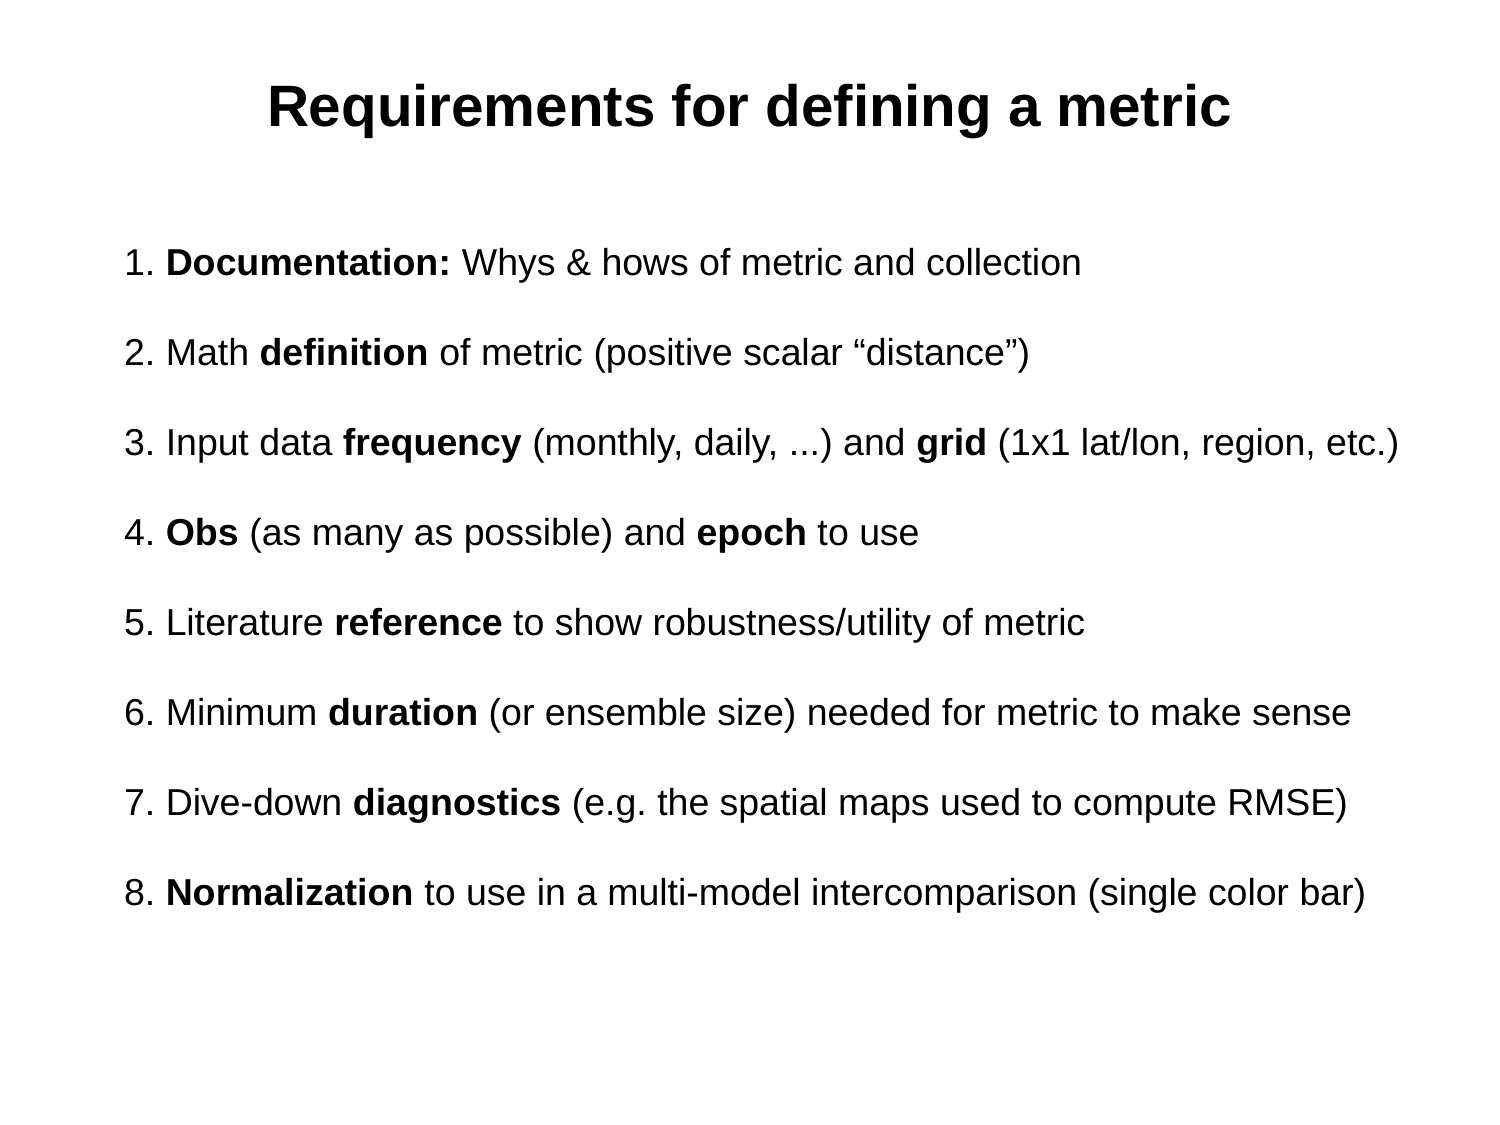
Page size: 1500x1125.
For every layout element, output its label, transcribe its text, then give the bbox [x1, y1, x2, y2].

text_box 1. Documentation: Whys & hows of metric and collection 2. Math definition of metric (positive scalar “distance”) 3. Input data frequency (monthly, daily, ...) and grid (1x1 lat/lon, region, etc.) 4. Obs (as many as possible) and epoch to use 5. Literature reference to show robustness/utility of metric 6. Minimum duration (or ensemble size) needed for metric to make sense 7. Dive-down diagnostics (e.g. the spatial maps used to compute RMSE) 8. Normalization to use in a multi-model intercomparison (single color bar) [109, 230, 1455, 1040]
text_box Requirements for defining a metric [25, 60, 1475, 146]
